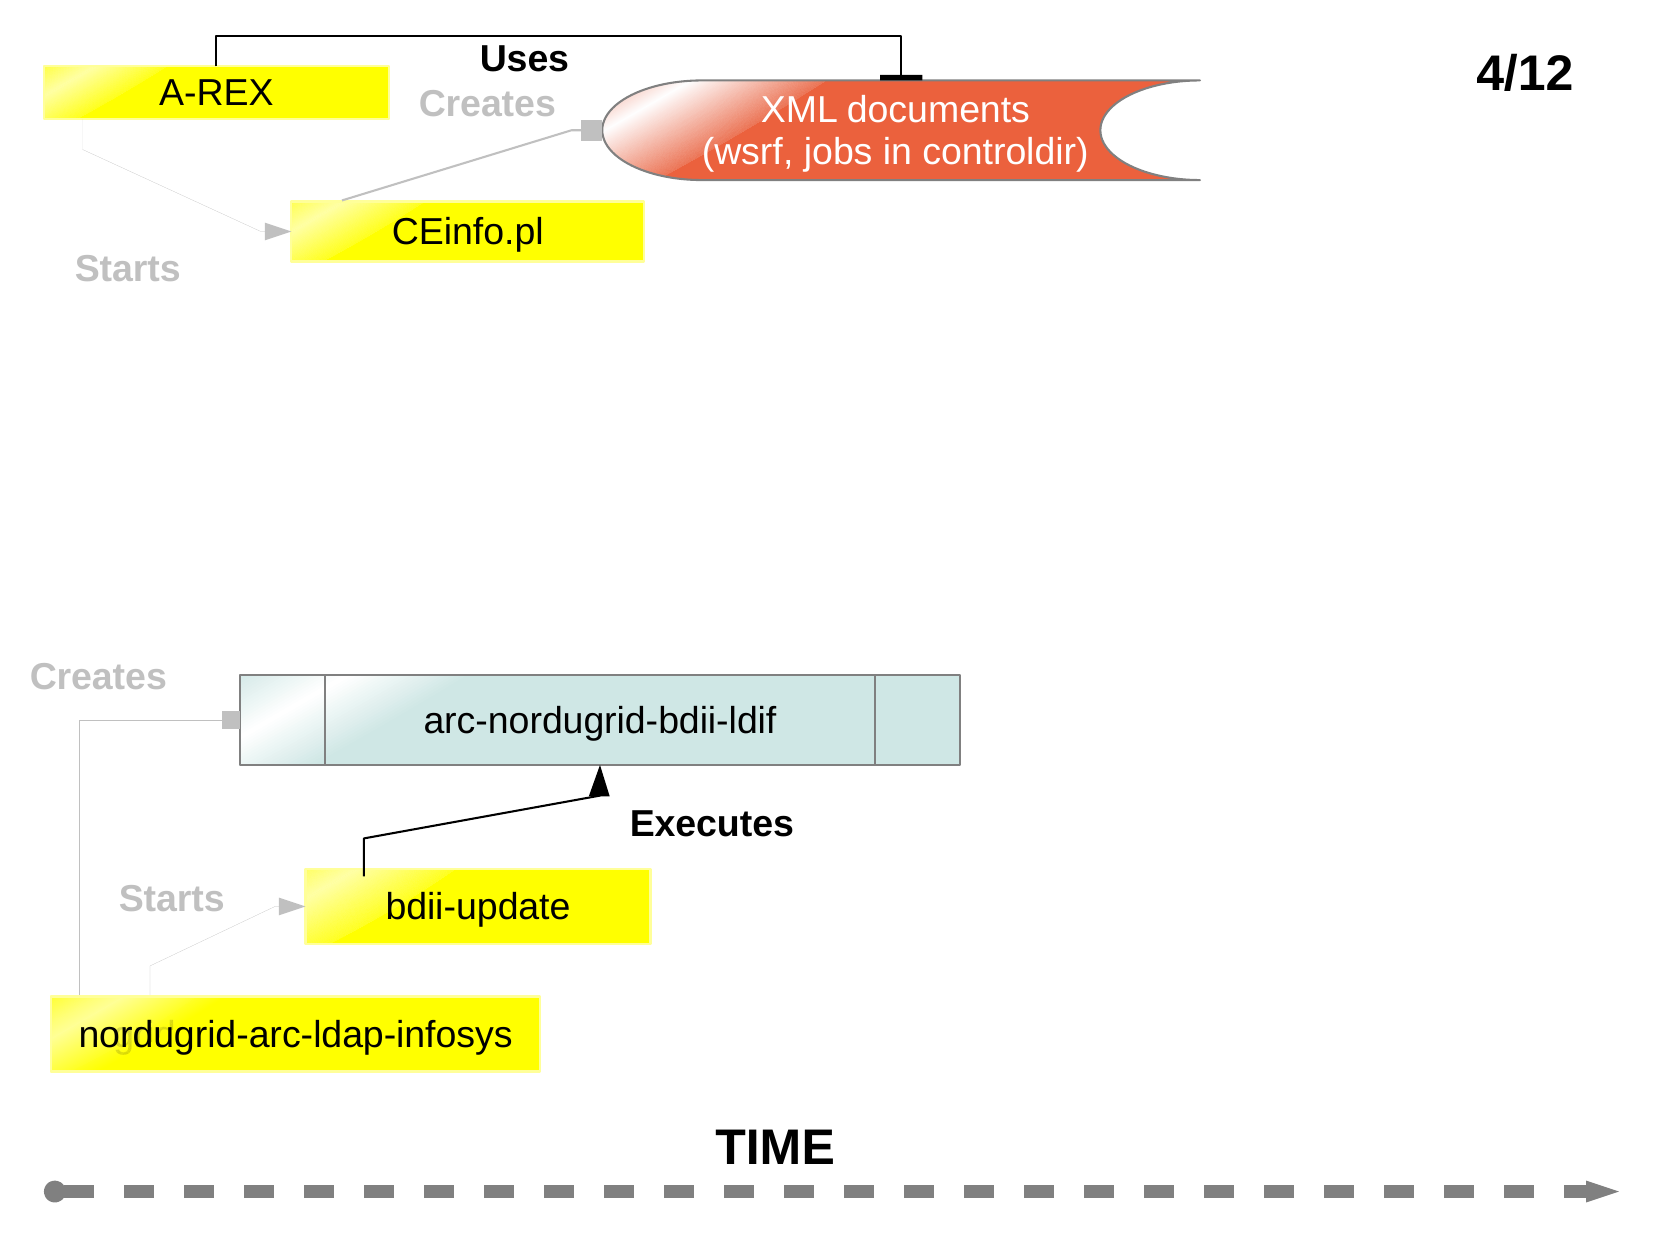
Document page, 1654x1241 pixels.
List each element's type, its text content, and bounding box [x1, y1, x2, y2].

text_box Starts [60, 240, 316, 297]
text_box Executes [615, 795, 856, 852]
text_box arc-nordugrid-bdii-ldif [240, 675, 960, 766]
text_box Creates [403, 74, 629, 132]
text_box nordugrid-arc-ldap-infosys [51, 996, 540, 1072]
text_box XML documents (wsrf, jobs in controldir) [602, 80, 1201, 181]
text_box Creates [15, 648, 241, 706]
text_box A-REX [43, 66, 389, 119]
text_box CEinfo.pl [291, 201, 644, 262]
text_box bdii-update [305, 868, 651, 944]
text_box Uses [465, 30, 691, 87]
text_box Starts [104, 870, 270, 927]
